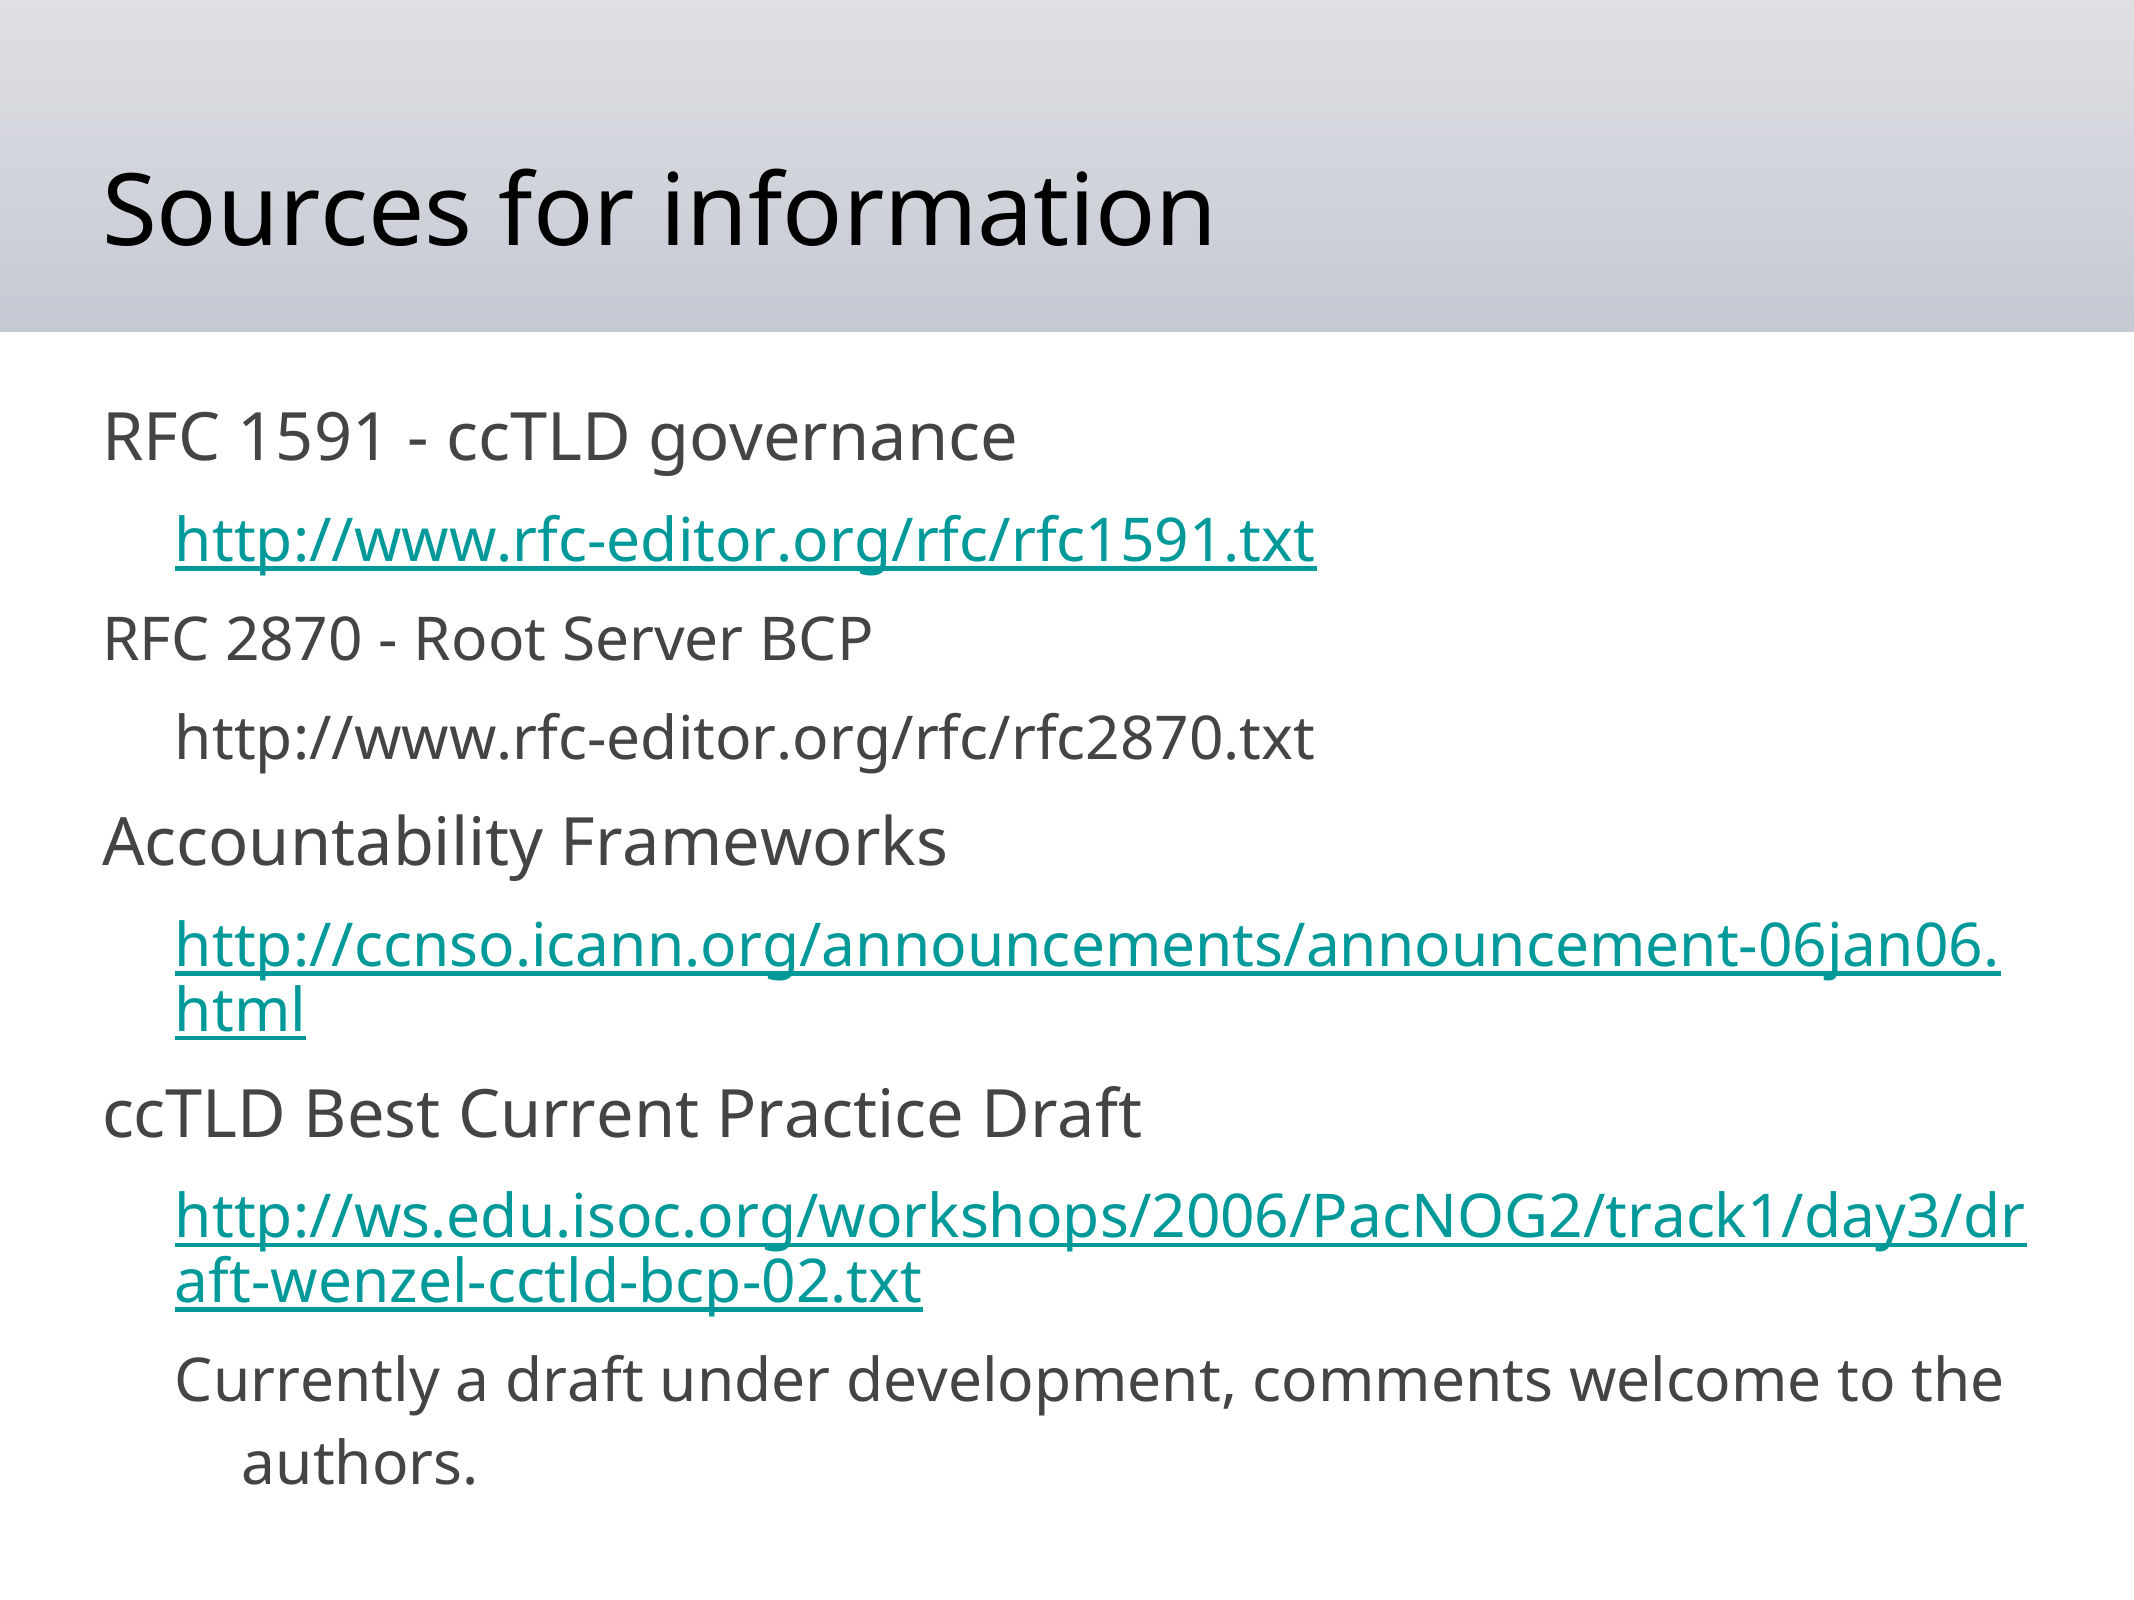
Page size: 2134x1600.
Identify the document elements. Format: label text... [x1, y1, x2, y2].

list RFC 1591 - ccTLD governance http://www.rfc-editor.org/rfc/rfc1591.txt RFC 2870 - Root Server BCP http://www.rfc-editor.org/rfc/rfc2870.txt Accountability Frameworks http://ccnso.icann.org/announcements/announcement-06jan06.html ccTLD Best Current Practice Draft http://ws.edu.isoc.org/workshops/2006/PacNOG2/track1/day3/draft-wenzel-cctld-bcp-02.txt Currently a draft under development, comments welcome to the authors. [93, 381, 2040, 1459]
text_box [0, 0, 2134, 332]
title Sources for information [93, 54, 2040, 284]
